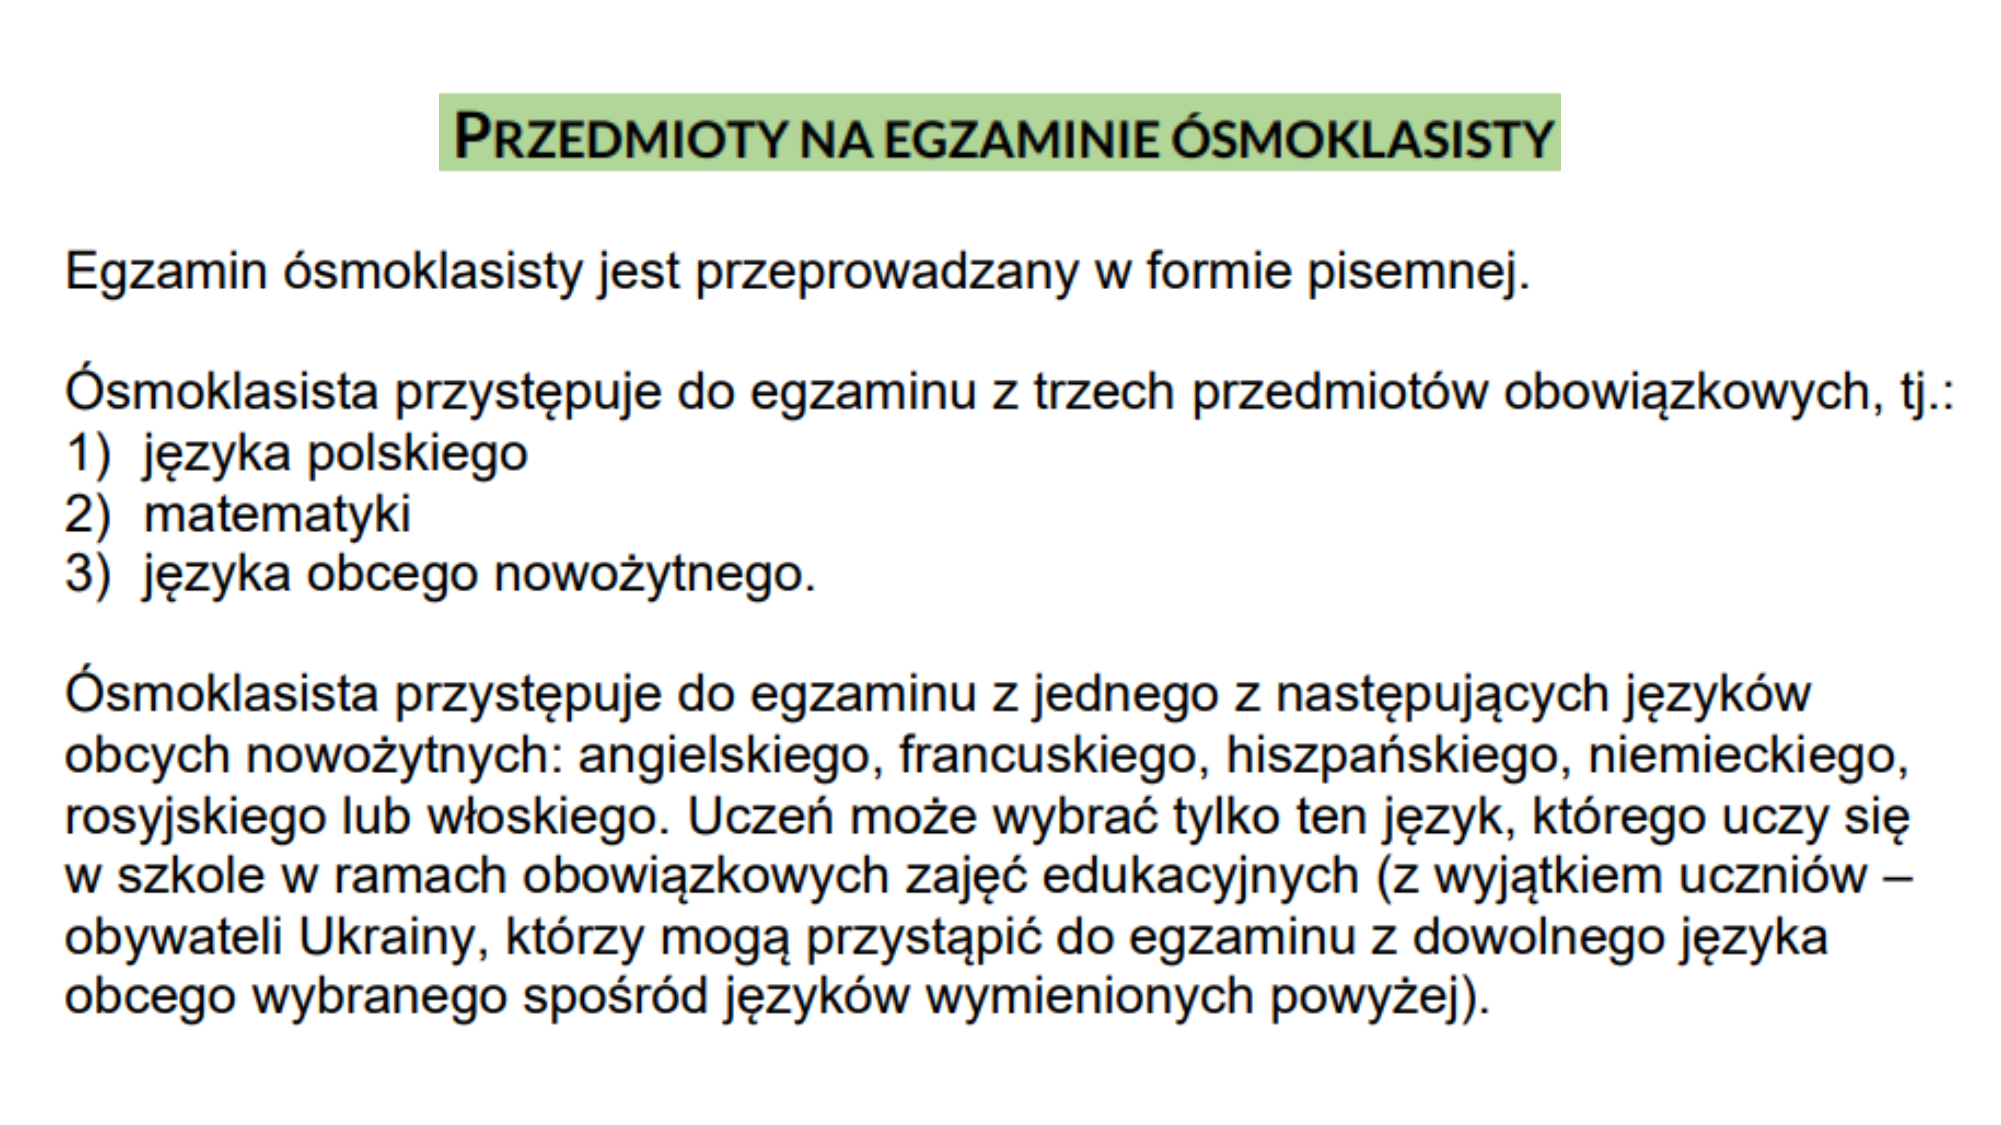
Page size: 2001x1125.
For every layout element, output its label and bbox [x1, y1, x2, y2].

picture [38, 219, 1962, 1040]
picture [439, 70, 1561, 180]
